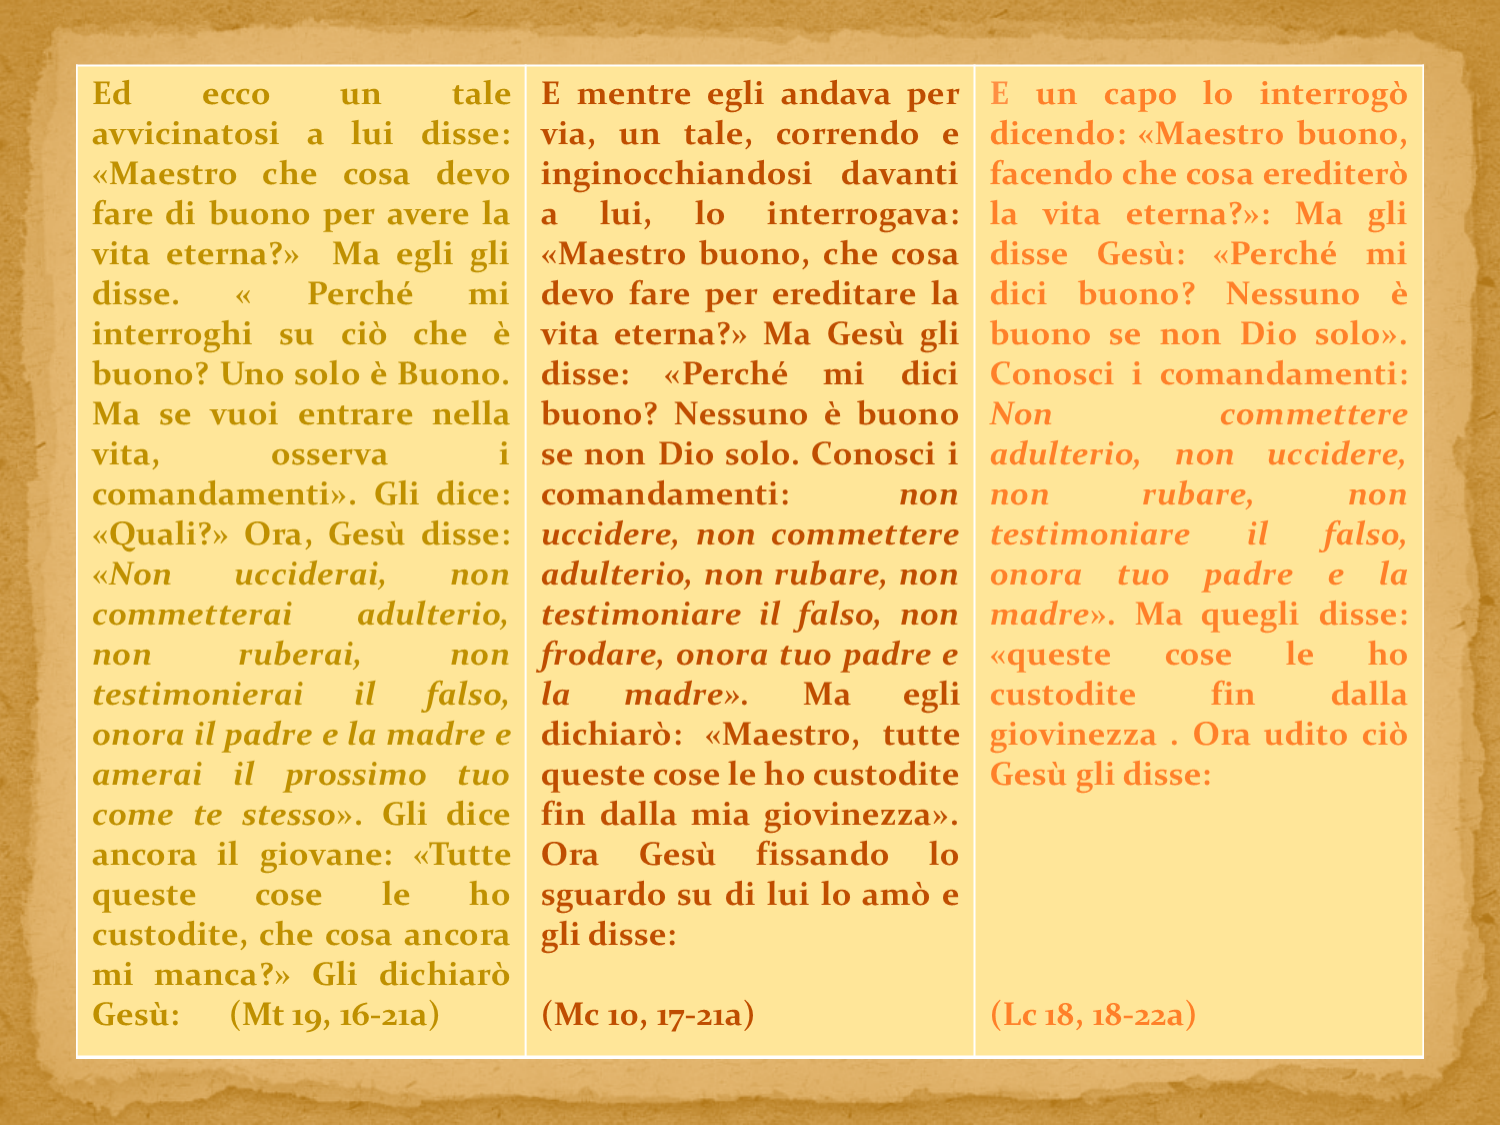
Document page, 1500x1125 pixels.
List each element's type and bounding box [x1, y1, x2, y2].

picture [76, 63, 1424, 1060]
